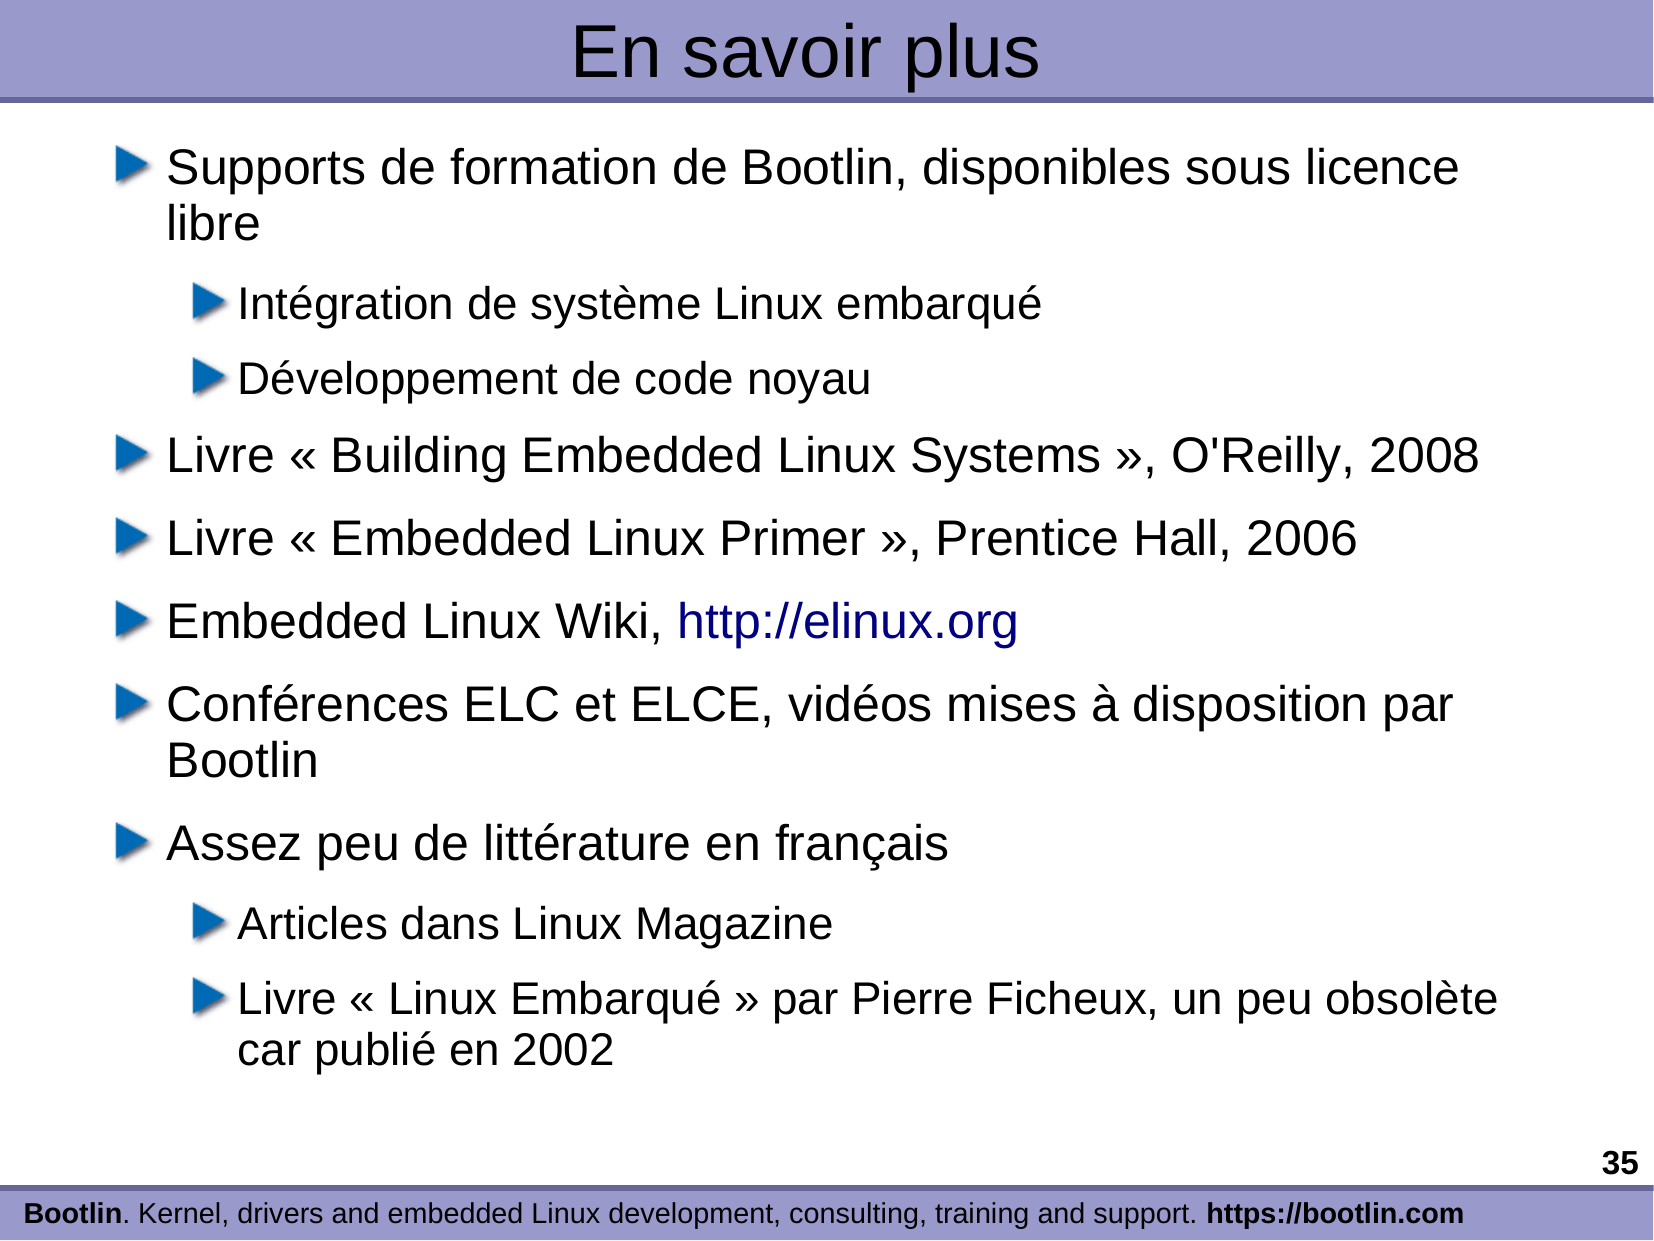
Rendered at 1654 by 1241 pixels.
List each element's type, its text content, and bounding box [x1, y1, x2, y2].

list Supports de formation de Bootlin, disponibles sous licence libre Intégration de système Linux embarqué Développement de code noyau Livre « Building Embedded Linux Systems », O'Reilly, 2008 Livre « Embedded Linux Primer », Prentice Hall, 2006 Embedded Linux Wiki, http://elinux.org Conférences ELC et ELCE, vidéos mises à disposition par Bootlin Assez peu de littérature en français Articles dans Linux Magazine Livre « Linux Embarqué » par Pierre Ficheux, un peu obsolète car publié en 2002 [96, 139, 1509, 1155]
title En savoir plus [60, 5, 1551, 97]
